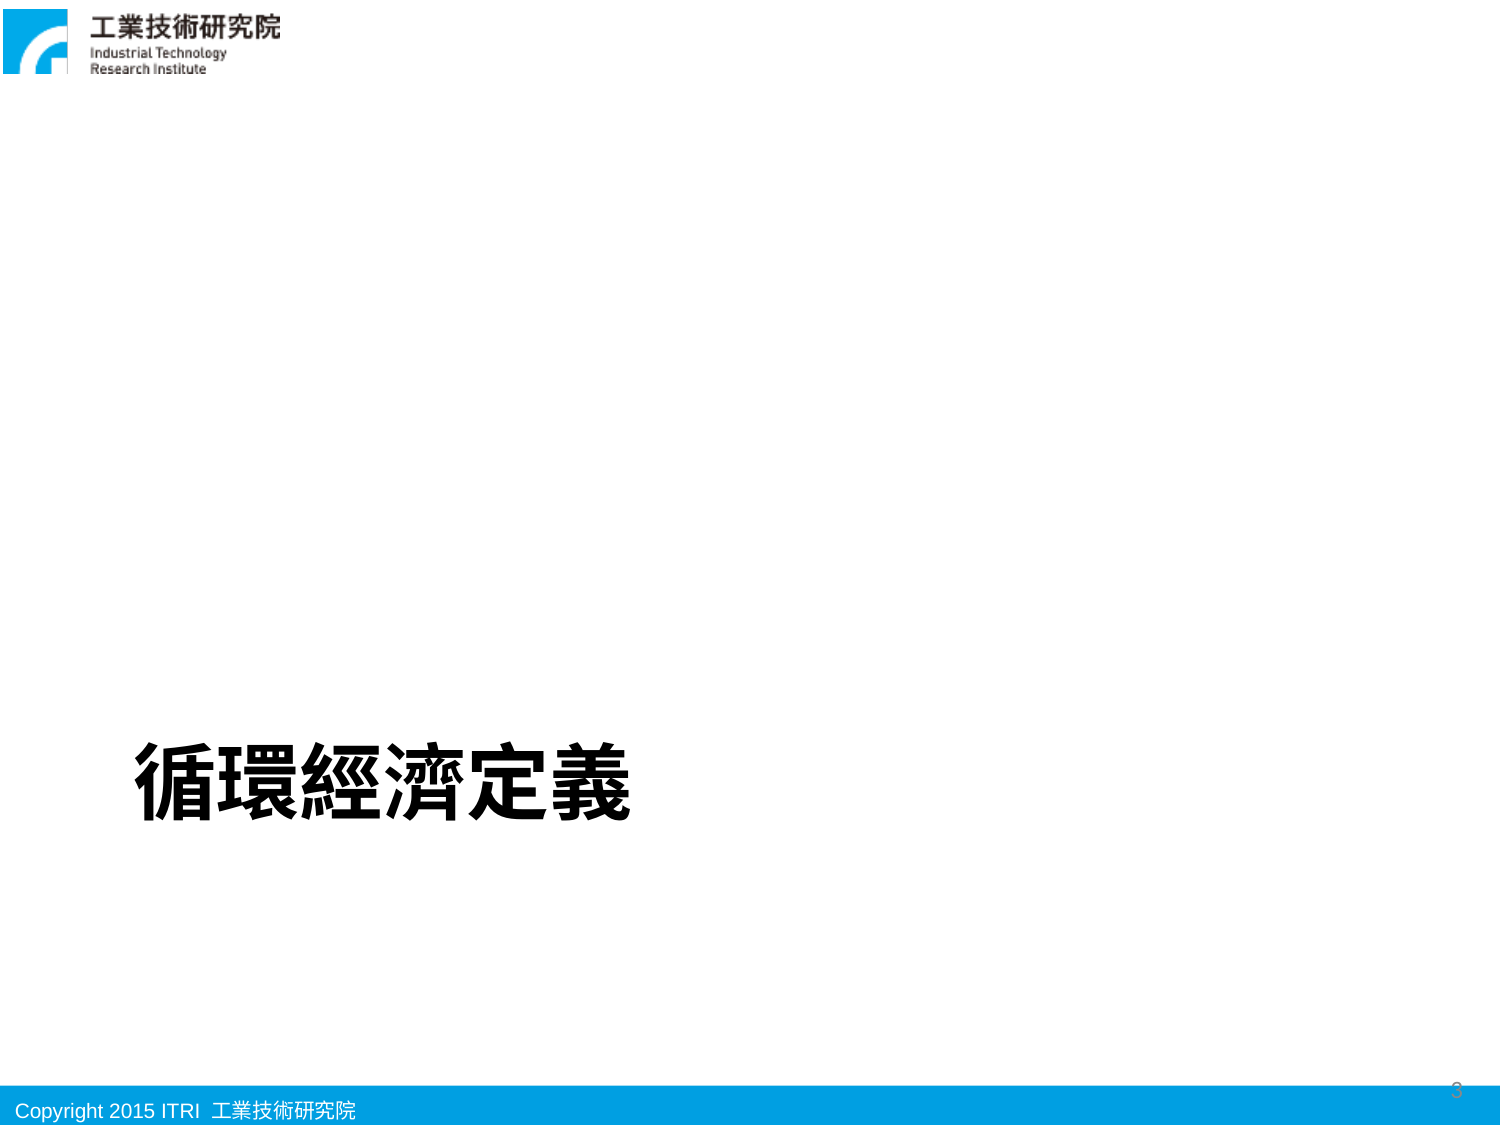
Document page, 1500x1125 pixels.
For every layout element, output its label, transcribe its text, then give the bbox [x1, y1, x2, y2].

title 循環經濟定義 [118, 722, 1394, 947]
text_box <編號> [1127, 1058, 1478, 1119]
picture [19, 9, 280, 74]
